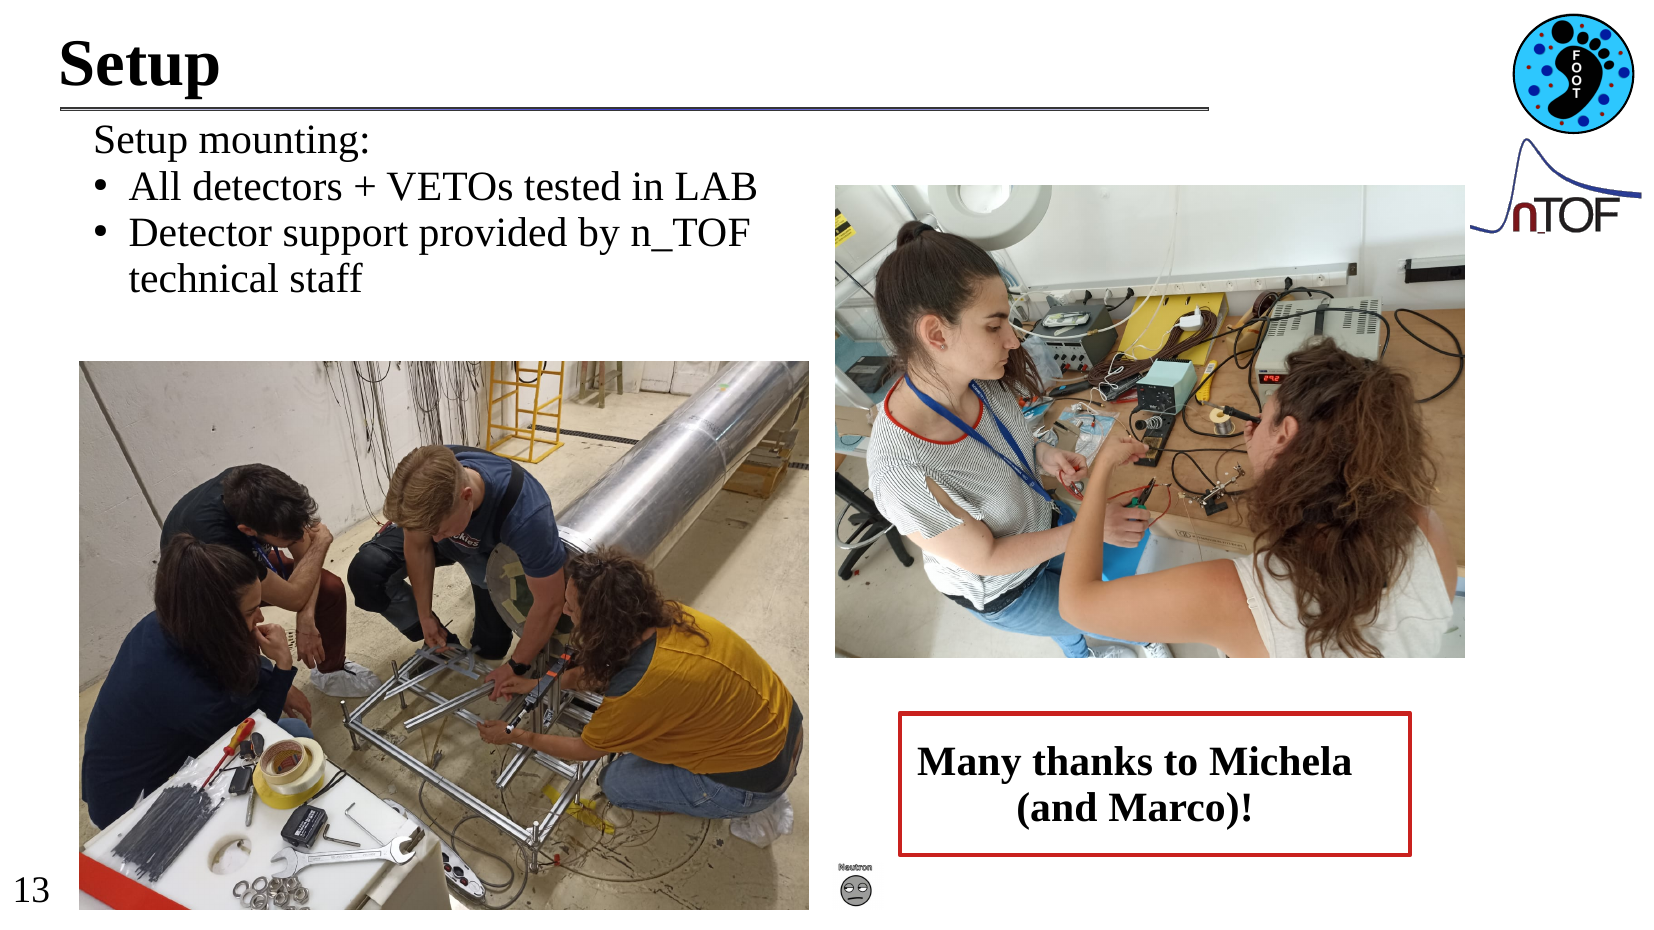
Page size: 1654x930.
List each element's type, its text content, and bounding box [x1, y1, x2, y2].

text_box Setup [58, 0, 1594, 118]
picture [832, 862, 884, 910]
picture [79, 361, 809, 910]
text_box 13 [0, 861, 66, 927]
text_box Many thanks to Michela (and Marco)! [900, 713, 1411, 856]
text_box Setup mounting: All detectors + VETOs tested in LAB Detector support provided by n_TOF technical staff [78, 109, 807, 357]
picture [1594, 11, 1634, 61]
picture [835, 21, 1653, 658]
